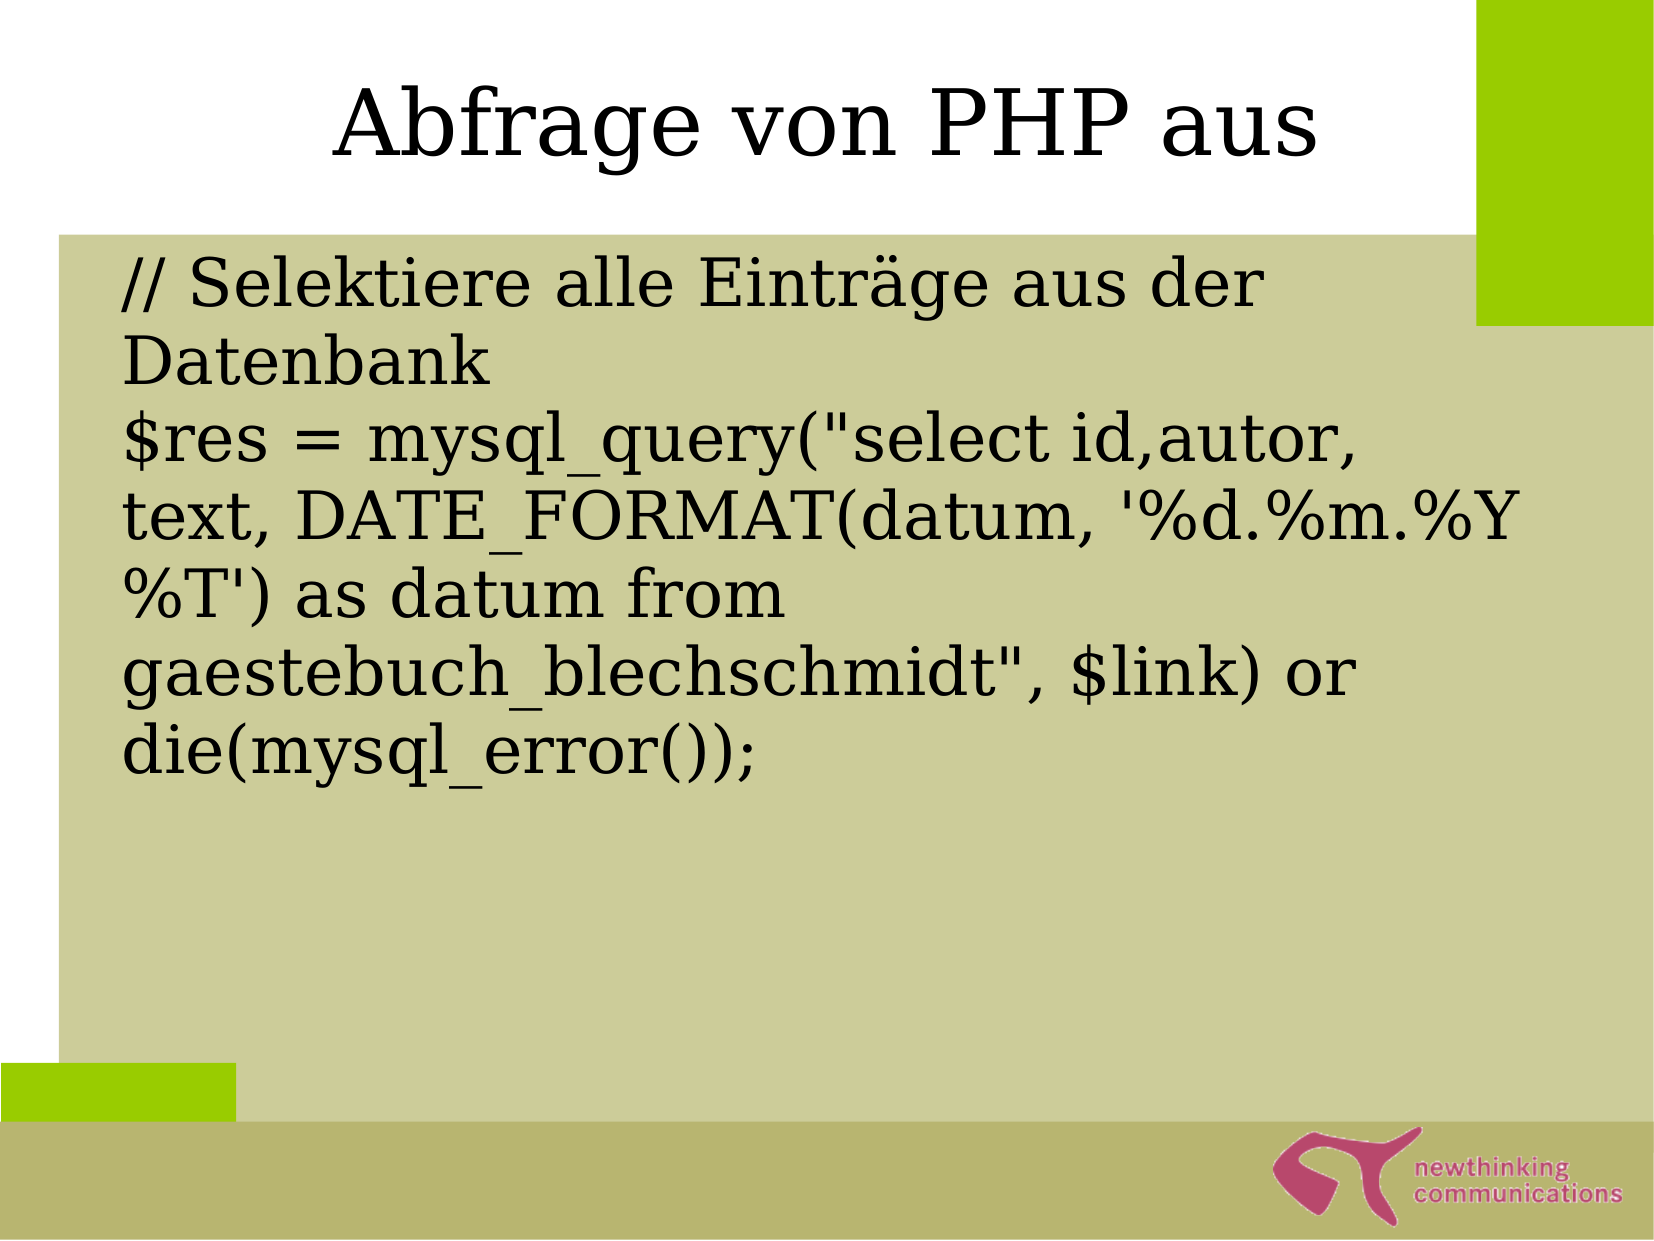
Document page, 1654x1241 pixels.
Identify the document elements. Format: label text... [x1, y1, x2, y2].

subtitle // Selektiere alle Einträge aus der Datenbank $res = mysql_query("select id,autor, text, DATE_FORMAT(datum, '%d.%m.%Y %T') as datum from gaestebuch_blechschmidt", $link) or die(mysql_error()); [121, 244, 1534, 1026]
title Abfrage von PHP aus [121, 20, 1534, 228]
picture [1273, 1127, 1641, 1241]
